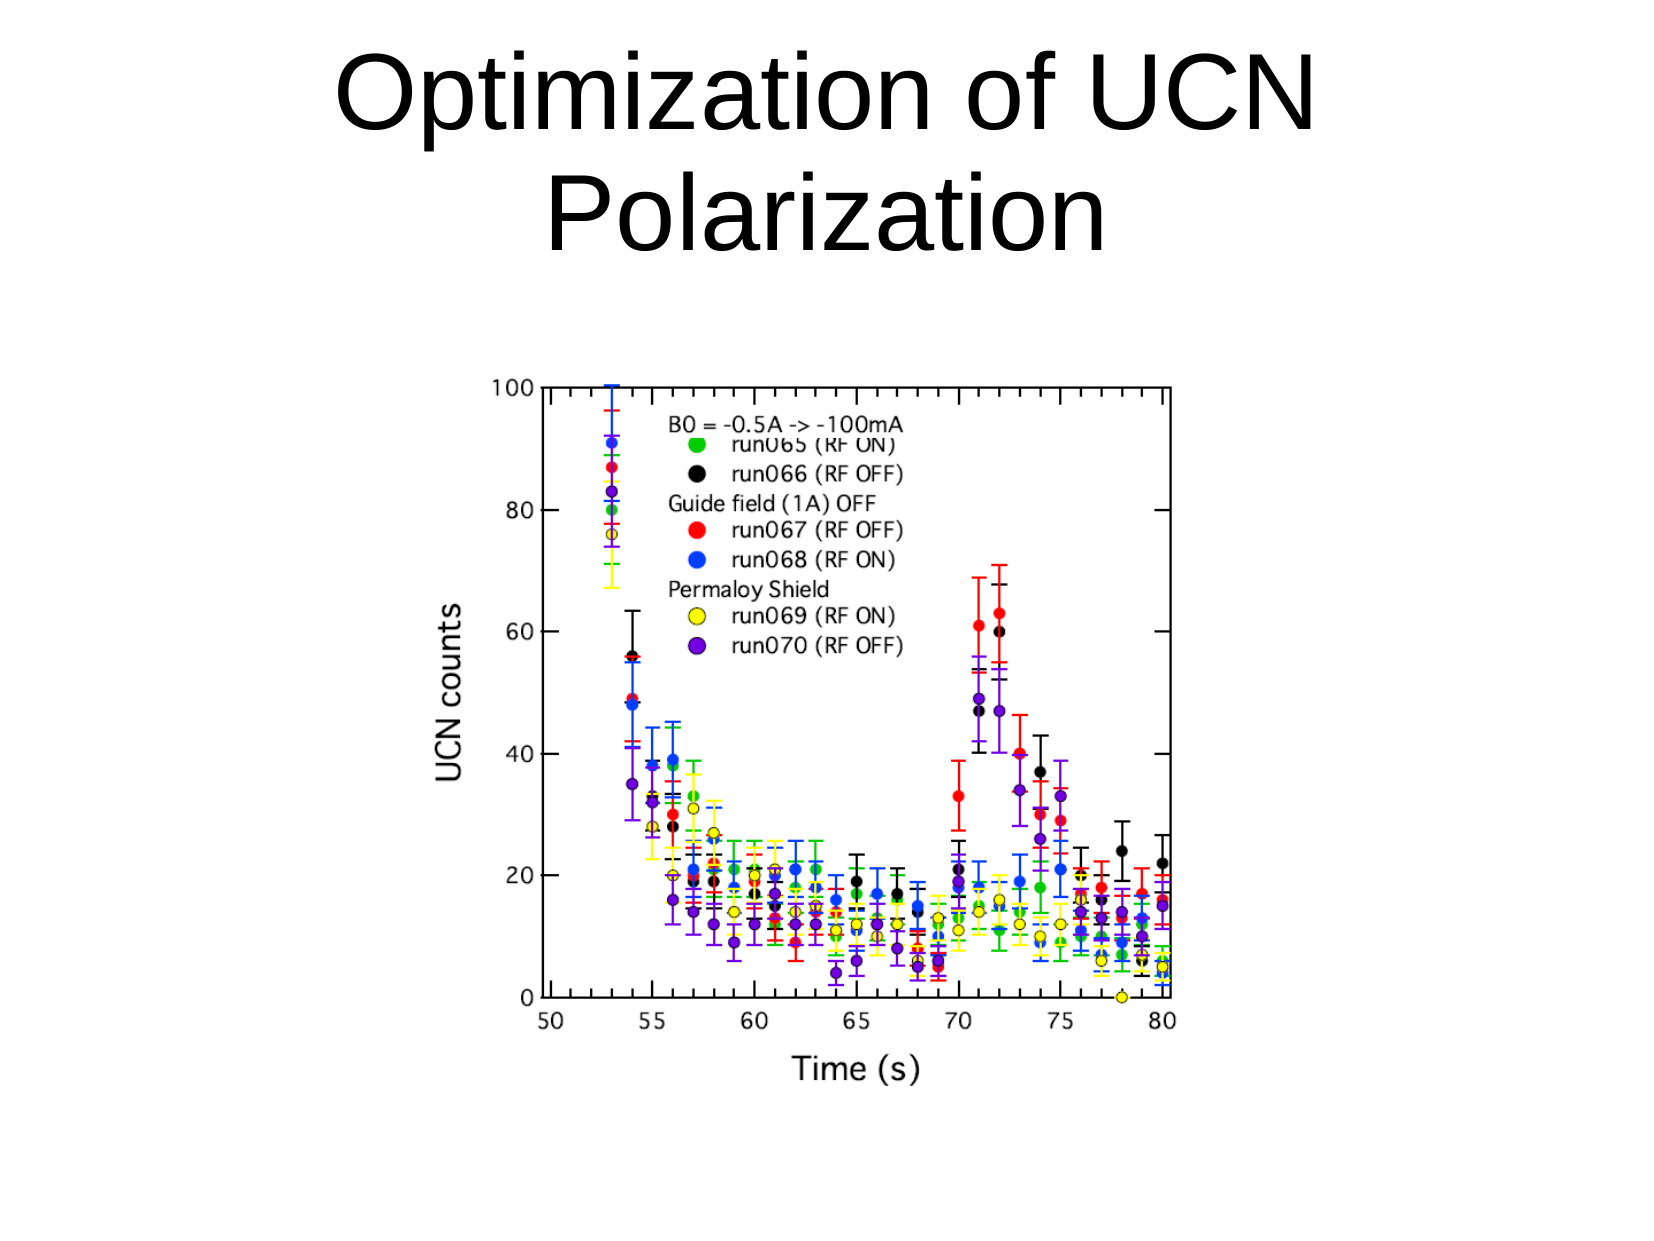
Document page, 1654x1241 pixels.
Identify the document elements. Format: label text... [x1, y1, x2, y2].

title Optimization of UCN Polarization [82, 8, 1571, 298]
picture [428, 311, 1225, 1086]
